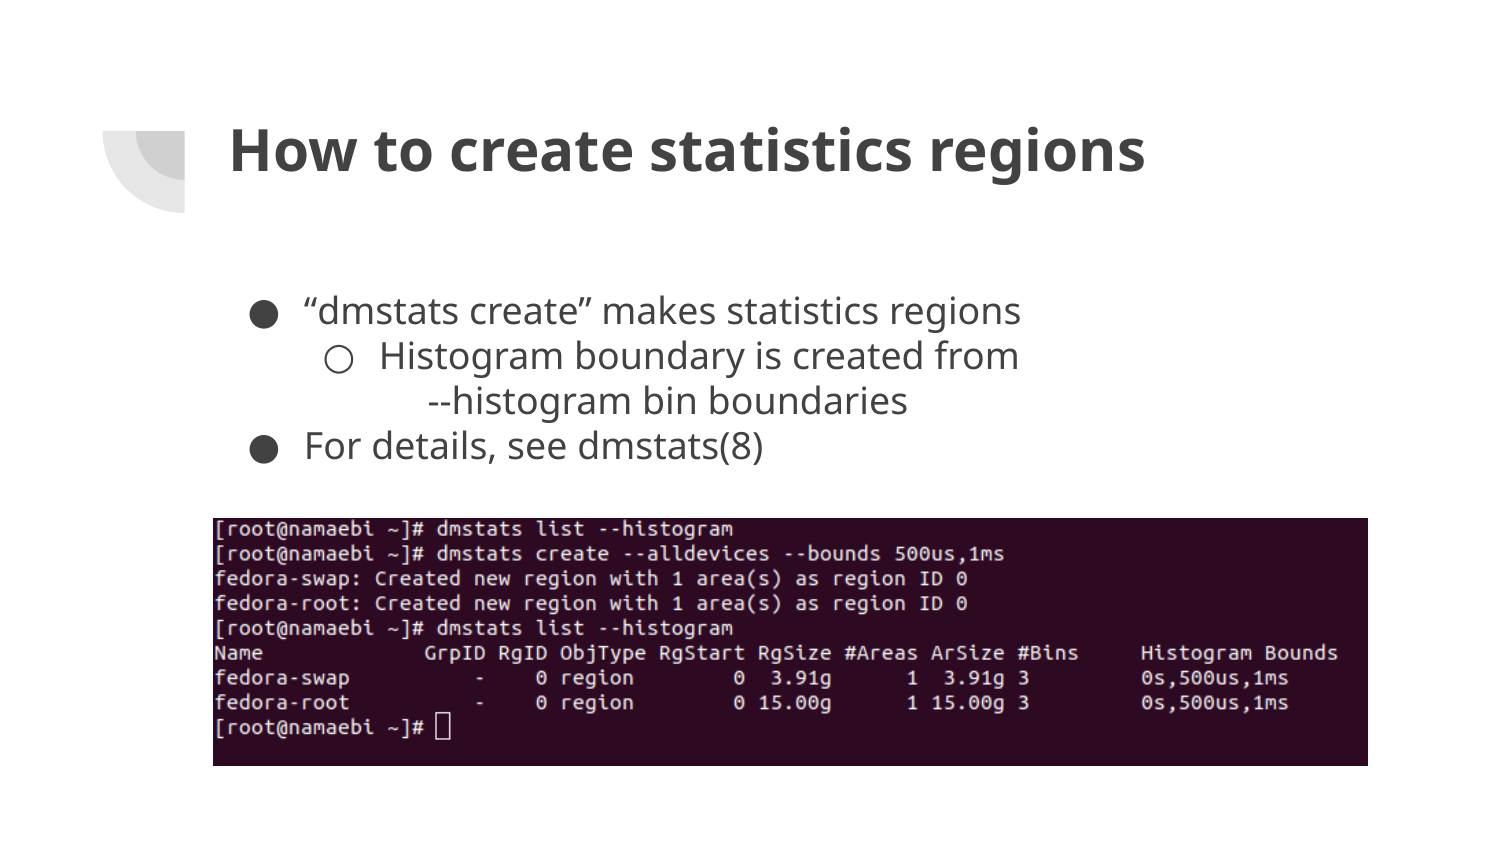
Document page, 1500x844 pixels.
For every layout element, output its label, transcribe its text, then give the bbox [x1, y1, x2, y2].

picture [213, 518, 1368, 766]
list “dmstats create” makes statistics regions Histogram boundary is created from --histogram bin boundaries For details, see dmstats(8) [213, 272, 1368, 518]
title How to create statistics regions [213, 98, 1368, 263]
